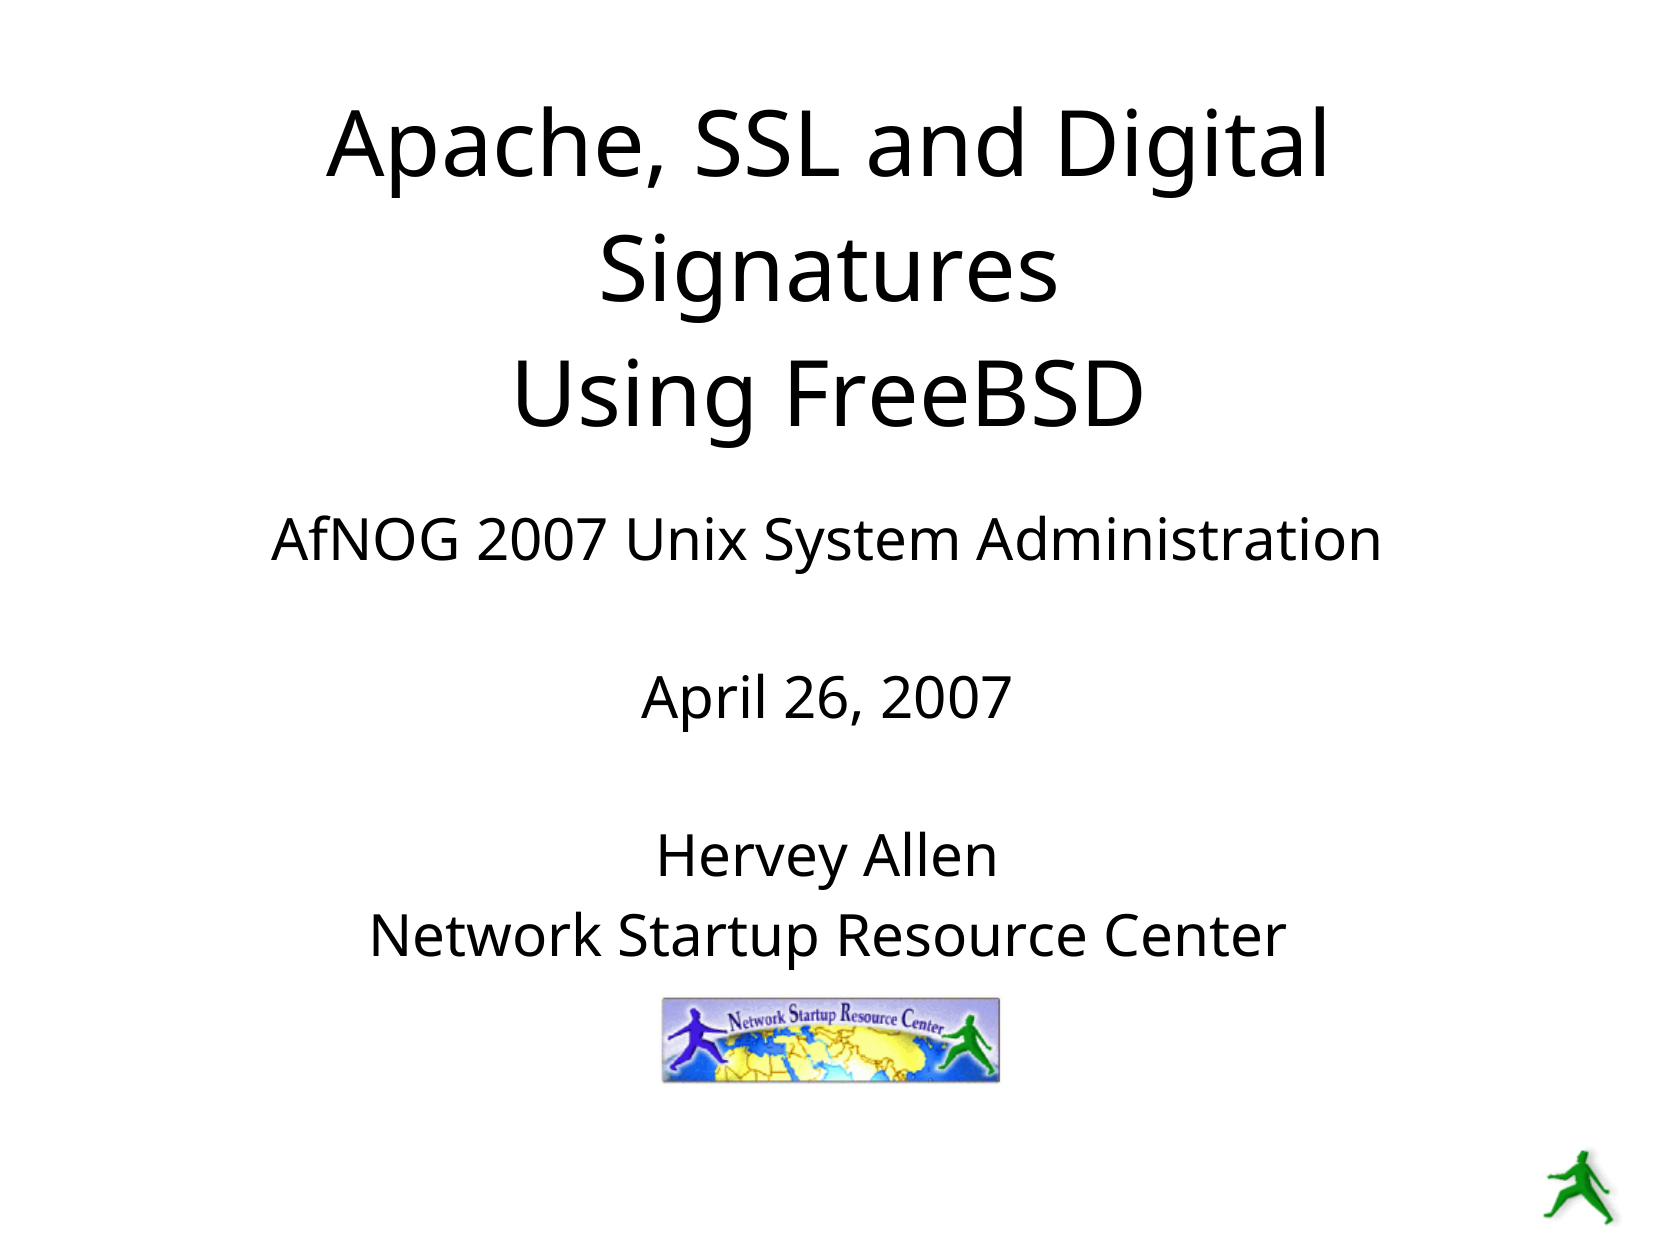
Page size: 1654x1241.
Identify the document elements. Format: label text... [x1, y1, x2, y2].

picture [1541, 1135, 1634, 1227]
title Apache, SSL and Digital Signatures Using FreeBSD [104, 138, 1555, 393]
subtitle AfNOG 2007 Unix System Administration April 26, 2007 Hervey Allen Network Startup Resource Center [121, 344, 1534, 1127]
